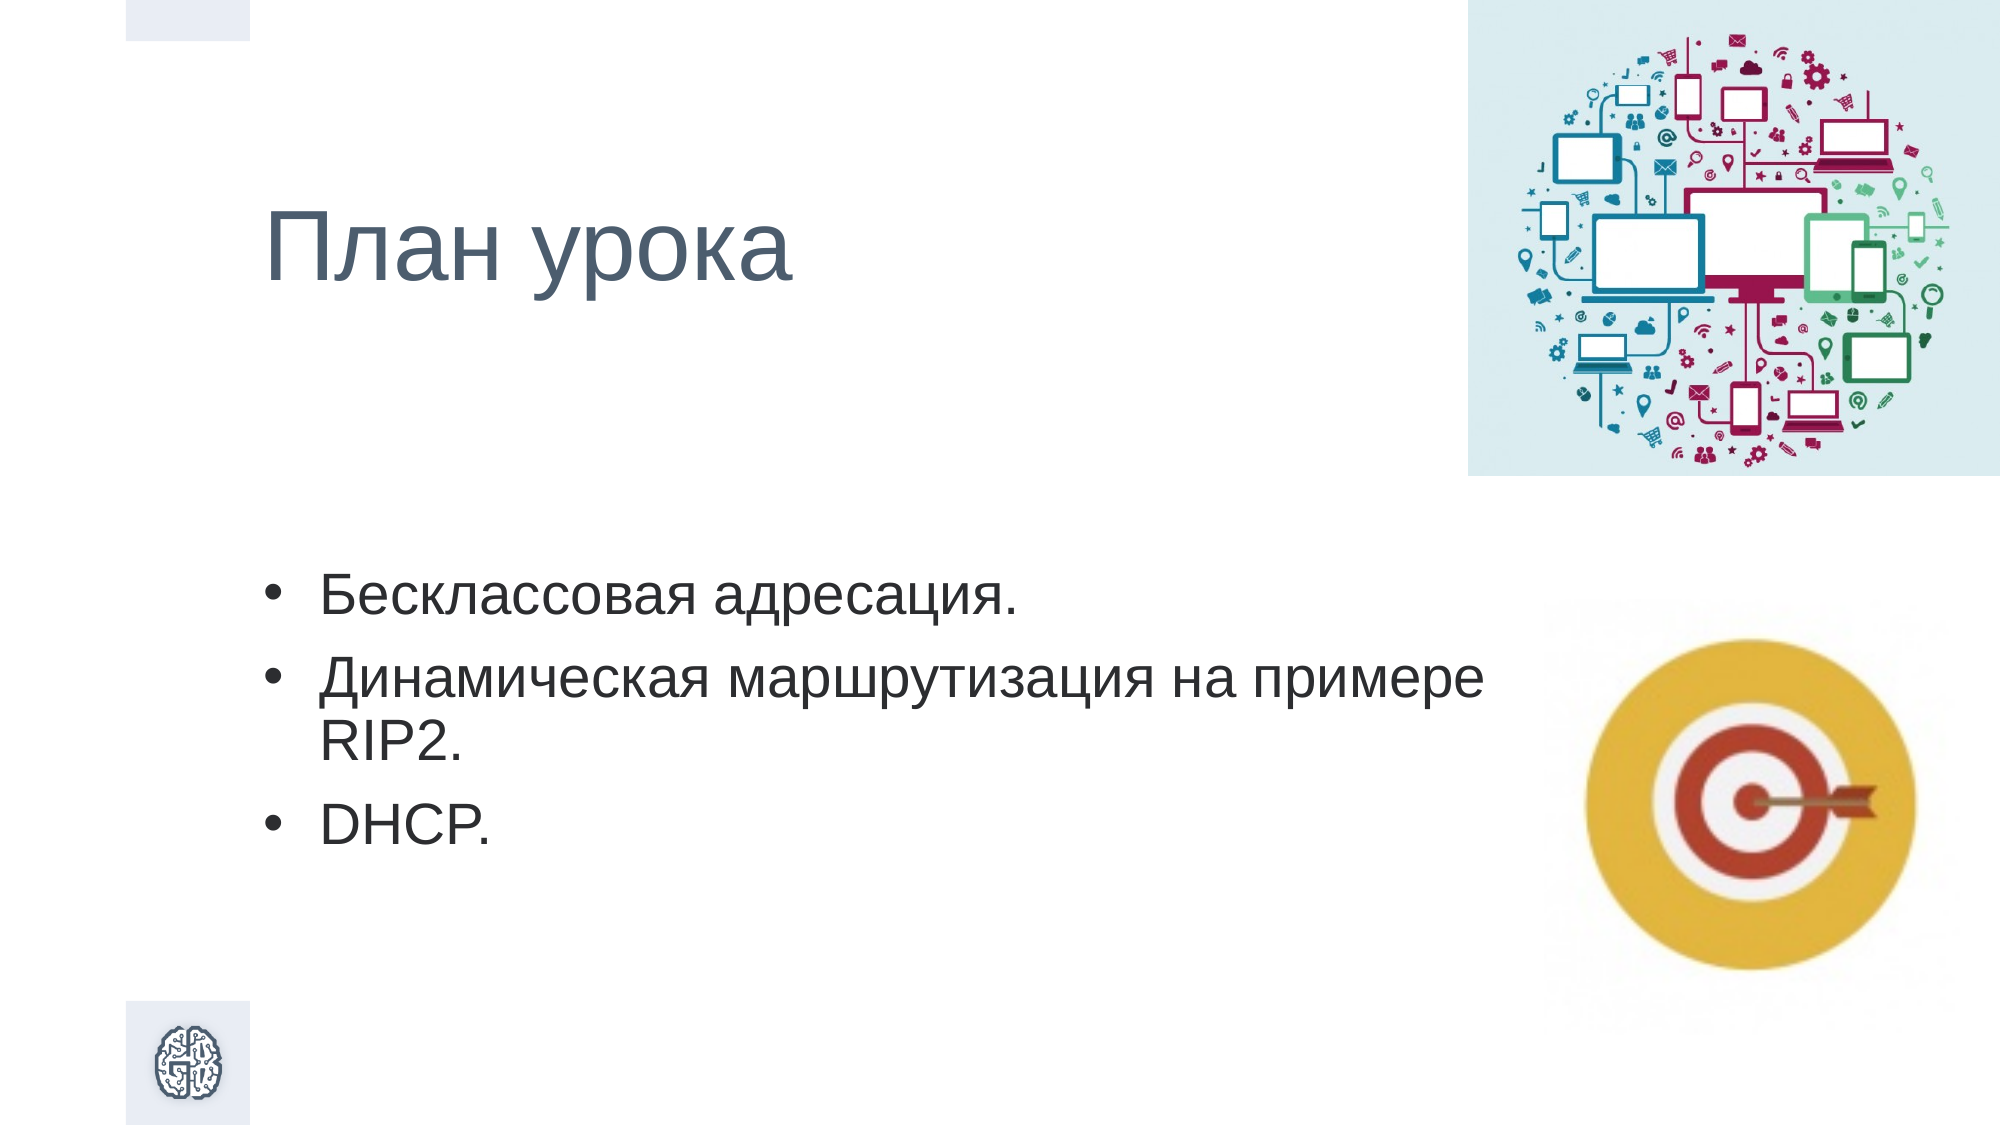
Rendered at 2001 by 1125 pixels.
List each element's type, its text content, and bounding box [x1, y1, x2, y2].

picture [144, 1016, 232, 1110]
title План урока [248, 124, 1468, 372]
list Бесклассовая адресация. Динамическая маршрутизация на примере RIP2. DHCP. [248, 431, 1752, 990]
picture [1544, 599, 1960, 1035]
picture [1468, 0, 2000, 476]
